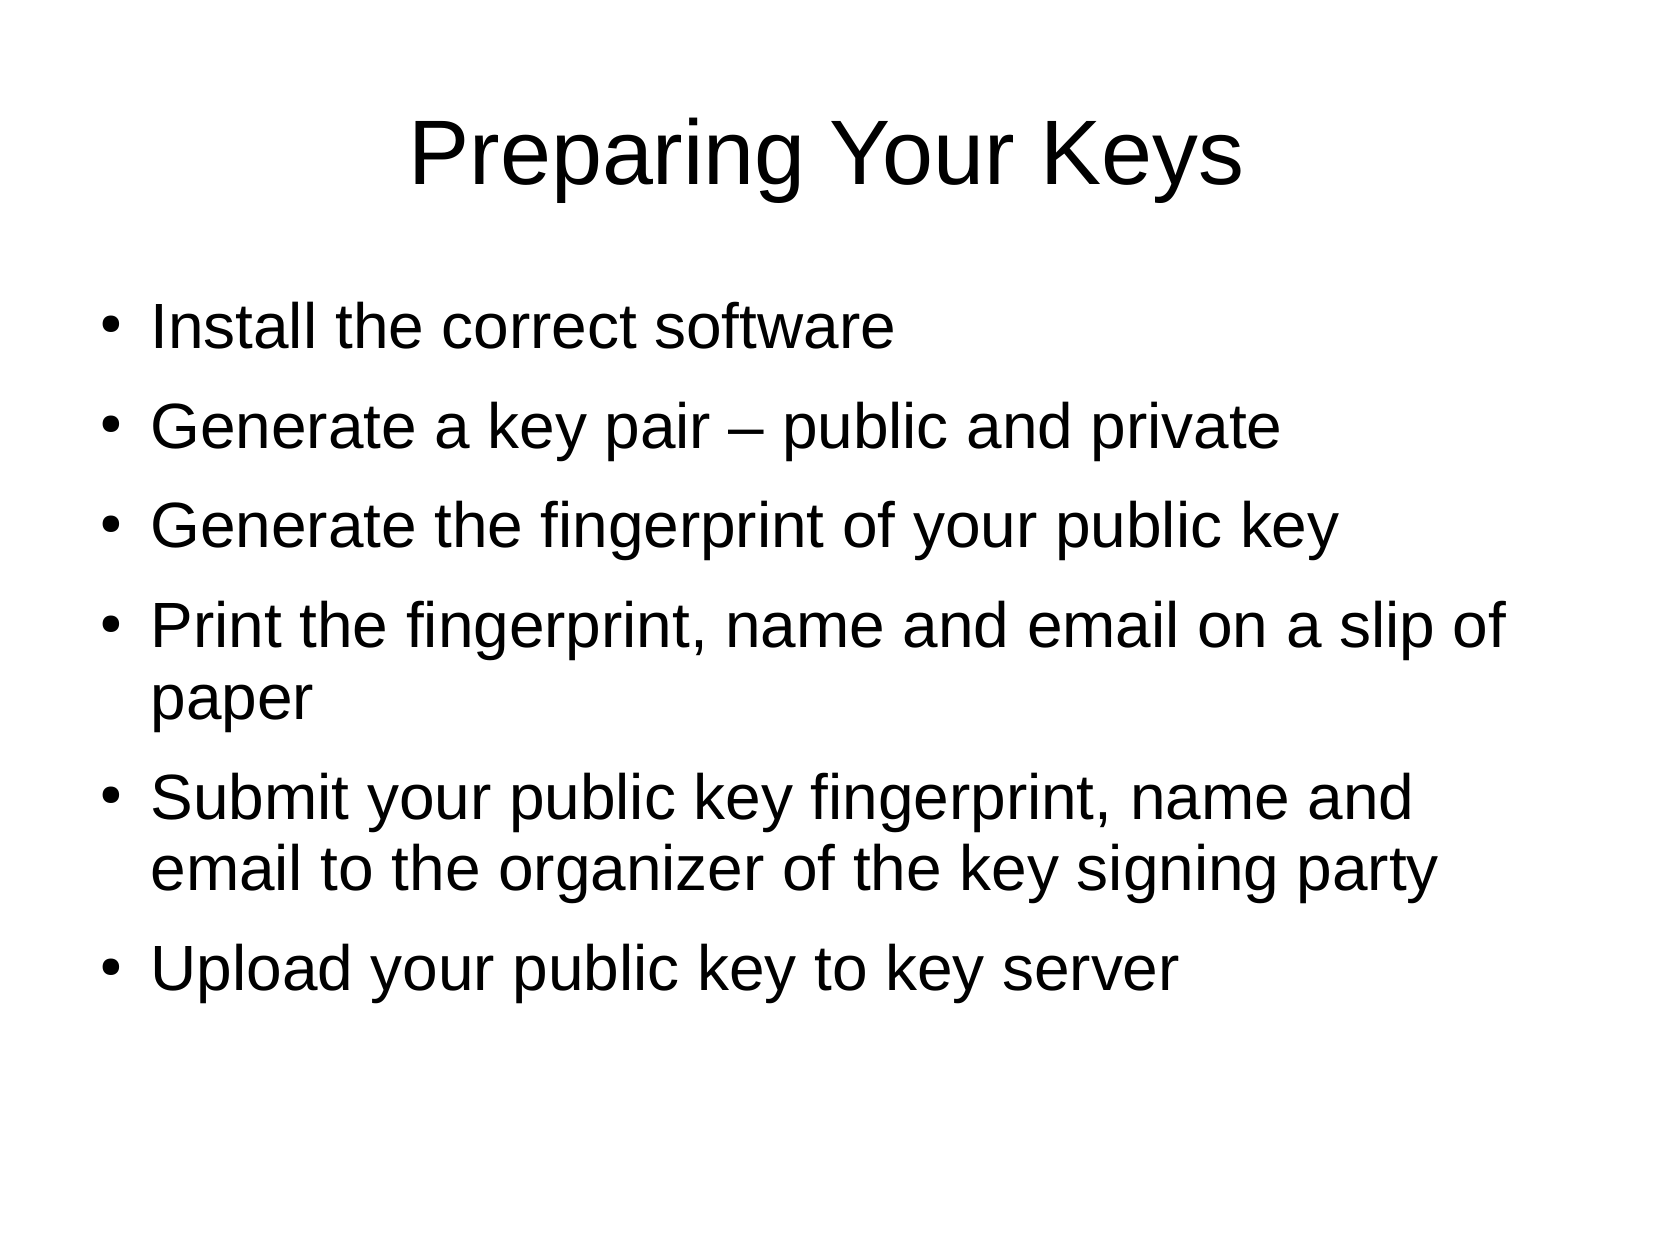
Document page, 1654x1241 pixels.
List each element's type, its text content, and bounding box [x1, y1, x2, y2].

list Install the correct software Generate a key pair – public and private Generate the fingerprint of your public key Print the fingerprint, name and email on a slip of paper Submit your public key fingerprint, name and email to the organizer of the key signing party Upload your public key to key server [82, 290, 1571, 1010]
title Preparing Your Keys [82, 49, 1571, 257]
